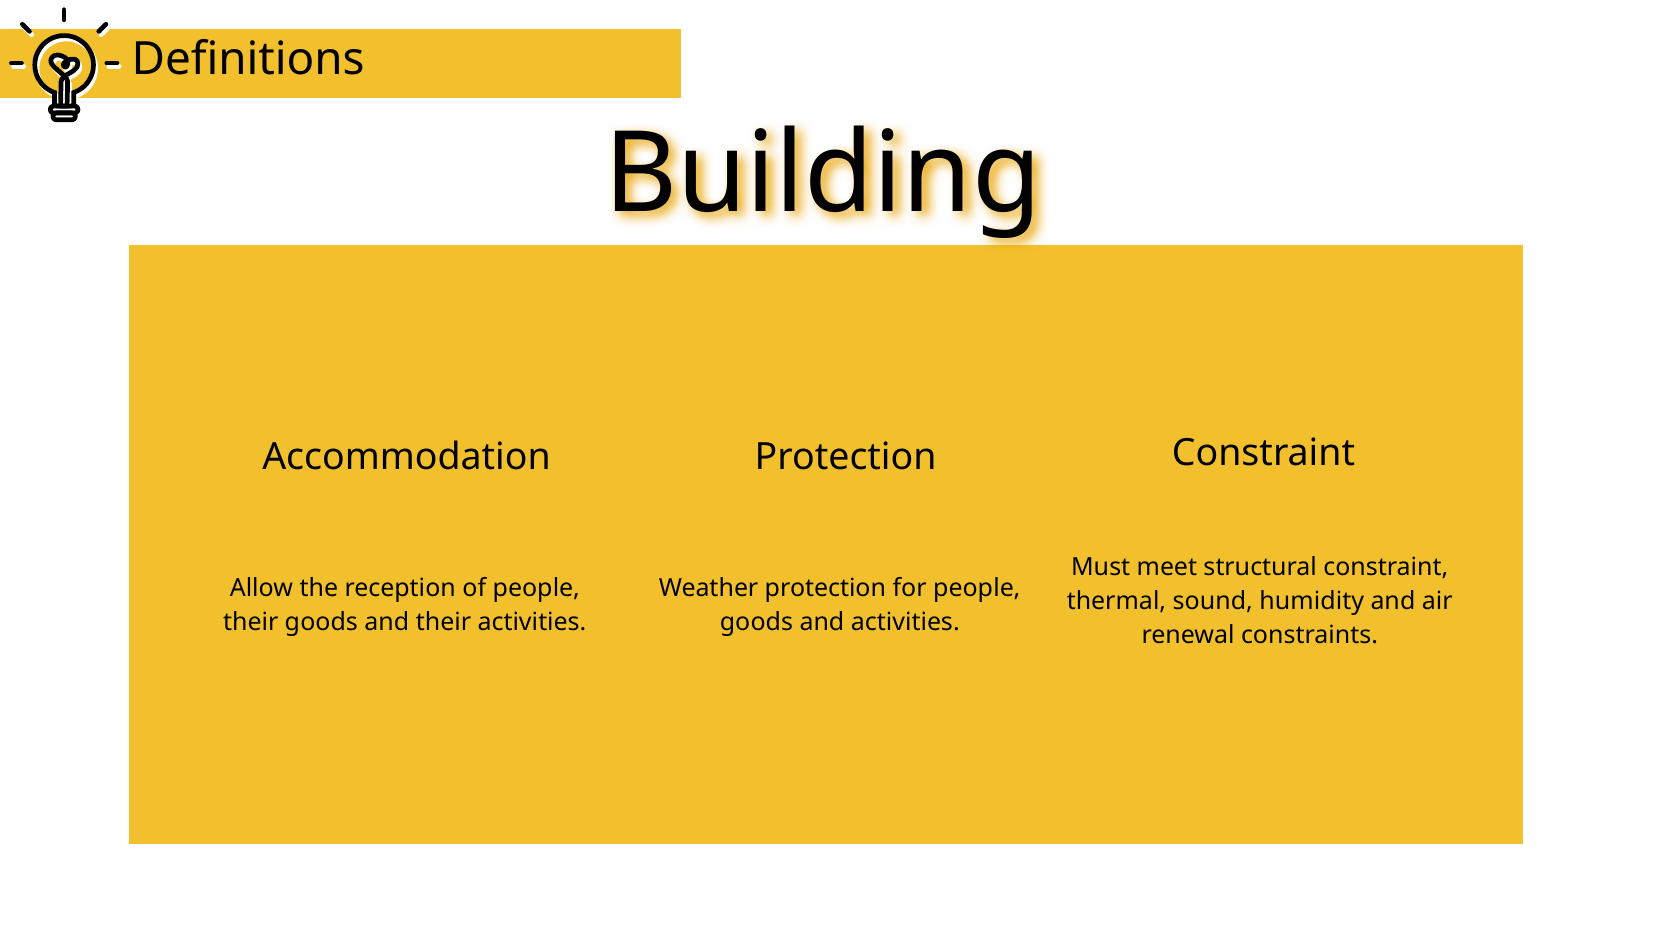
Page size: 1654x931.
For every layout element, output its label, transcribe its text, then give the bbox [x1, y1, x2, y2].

text_box Must meet structural constraint, thermal, sound, humidity and air renewal constraints. [1065, 480, 1456, 719]
text_box Allow the reception of people, their goods and their activities. [210, 484, 601, 723]
title Accommodation [249, 429, 565, 481]
text_box Weather protection for people, goods and activities. [645, 484, 1036, 723]
title Building [265, 88, 1381, 248]
title Constraint [1106, 425, 1422, 477]
title Protection [688, 429, 1004, 481]
title Definitions [131, 16, 578, 97]
